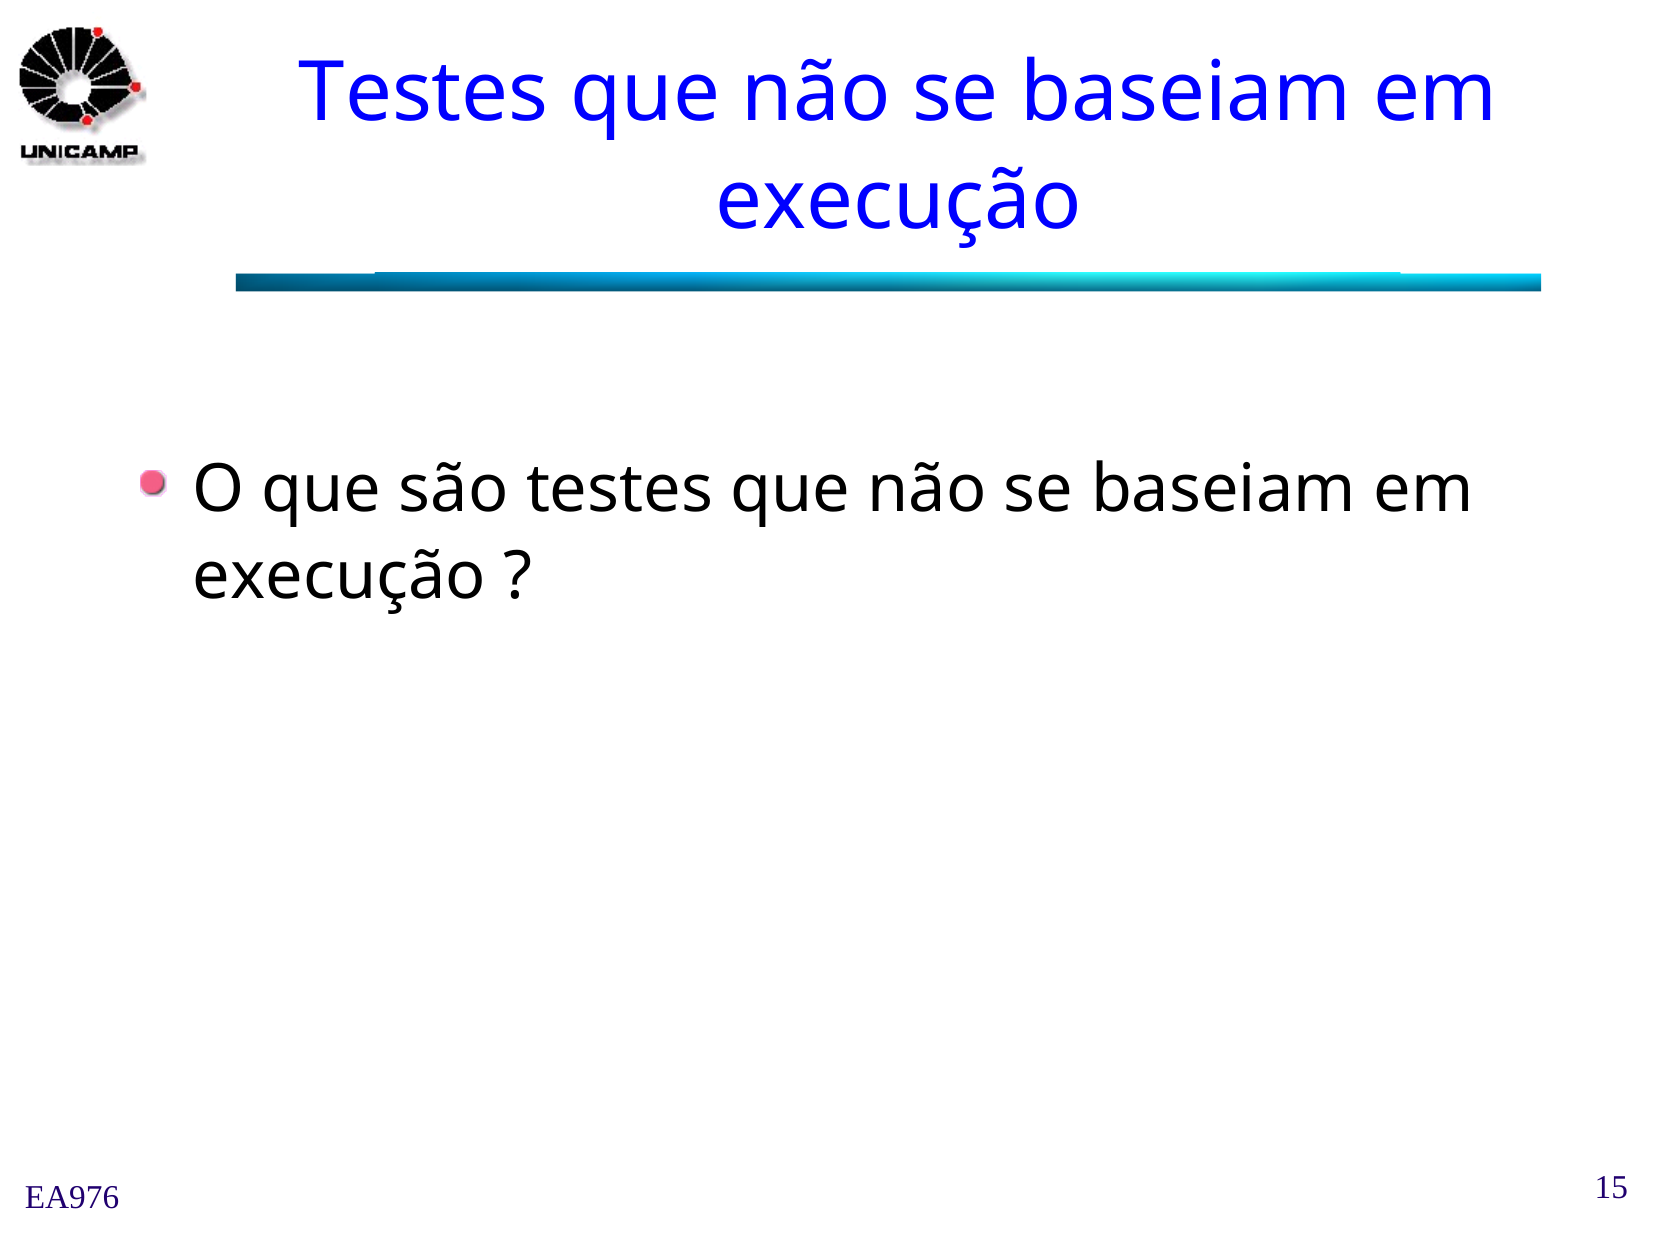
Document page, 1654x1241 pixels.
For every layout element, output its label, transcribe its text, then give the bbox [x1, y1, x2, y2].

picture [125, 272, 1654, 295]
list O que são testes que não se baseiam em execução ? [121, 442, 1534, 1182]
title Testes que não se baseiam em execução [264, 21, 1534, 250]
